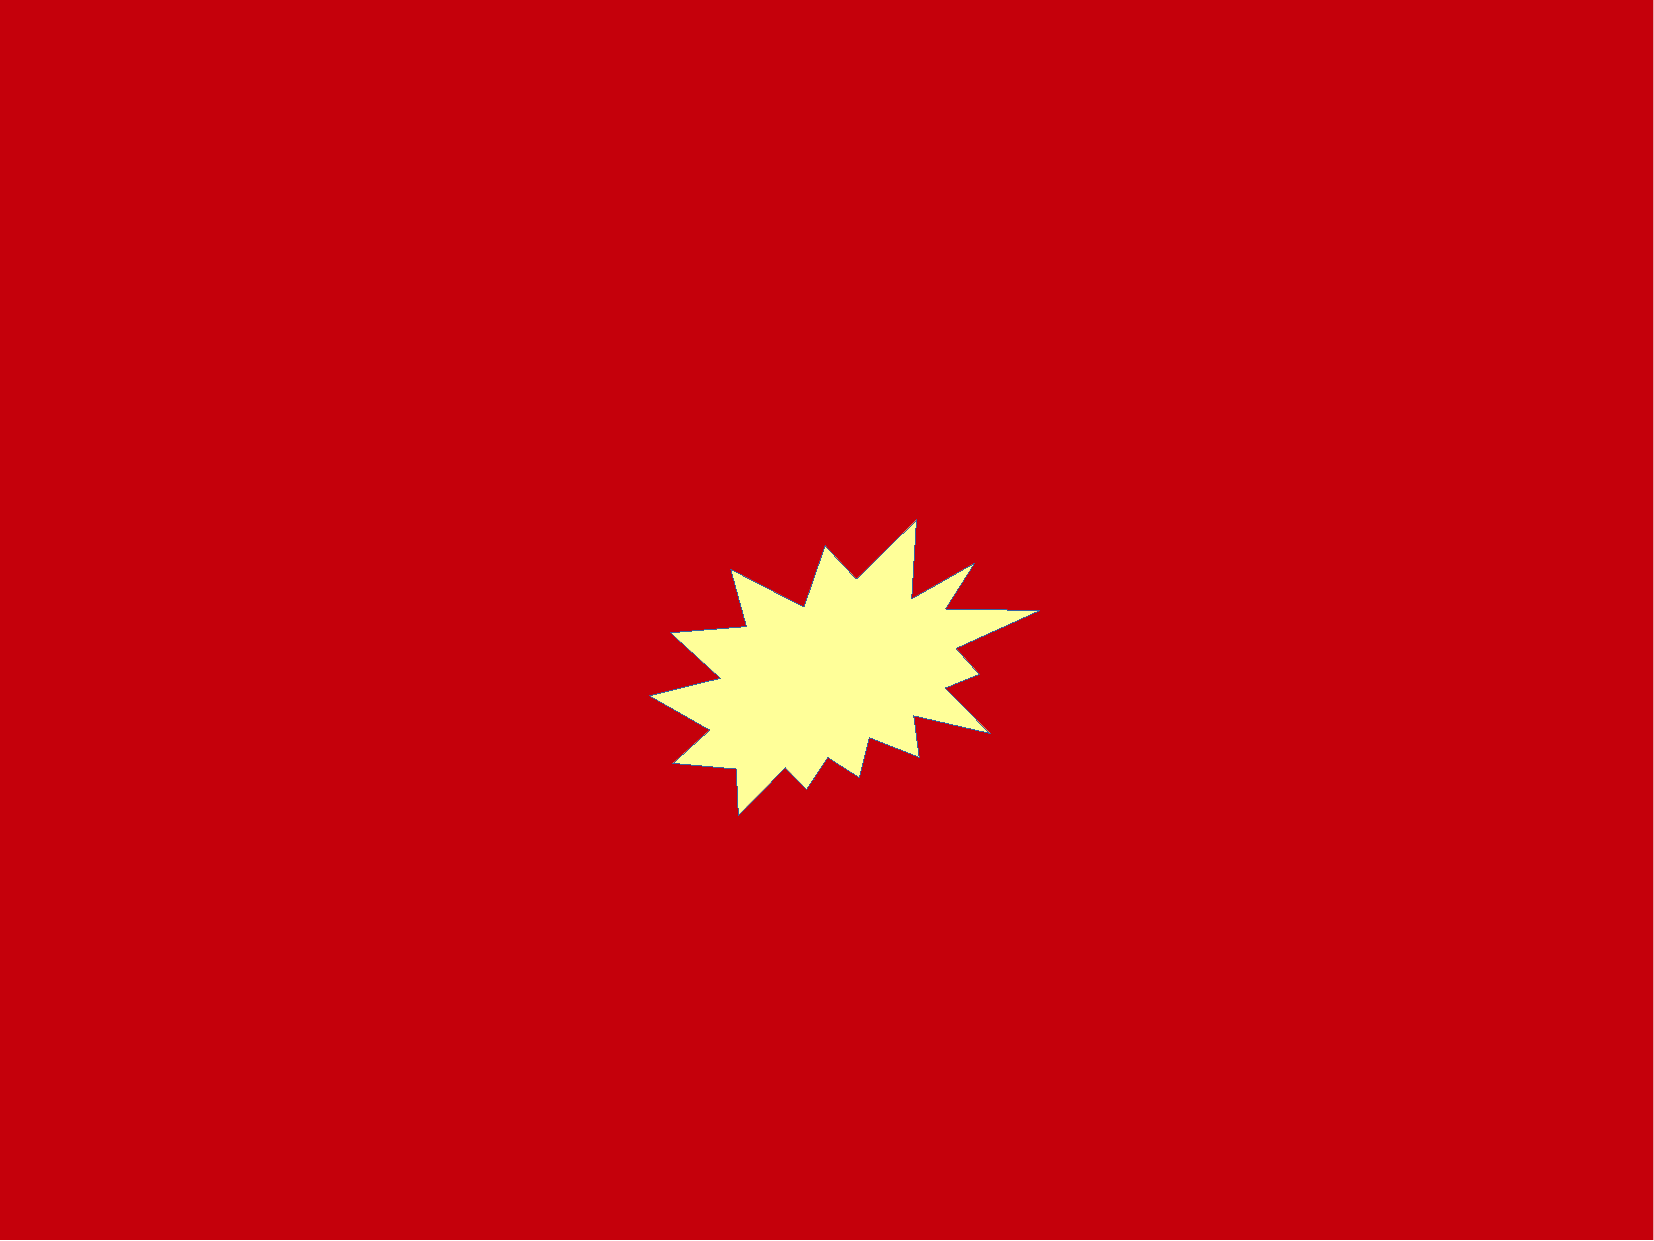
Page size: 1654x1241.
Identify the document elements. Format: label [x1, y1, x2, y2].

text_box [649, 519, 1040, 816]
